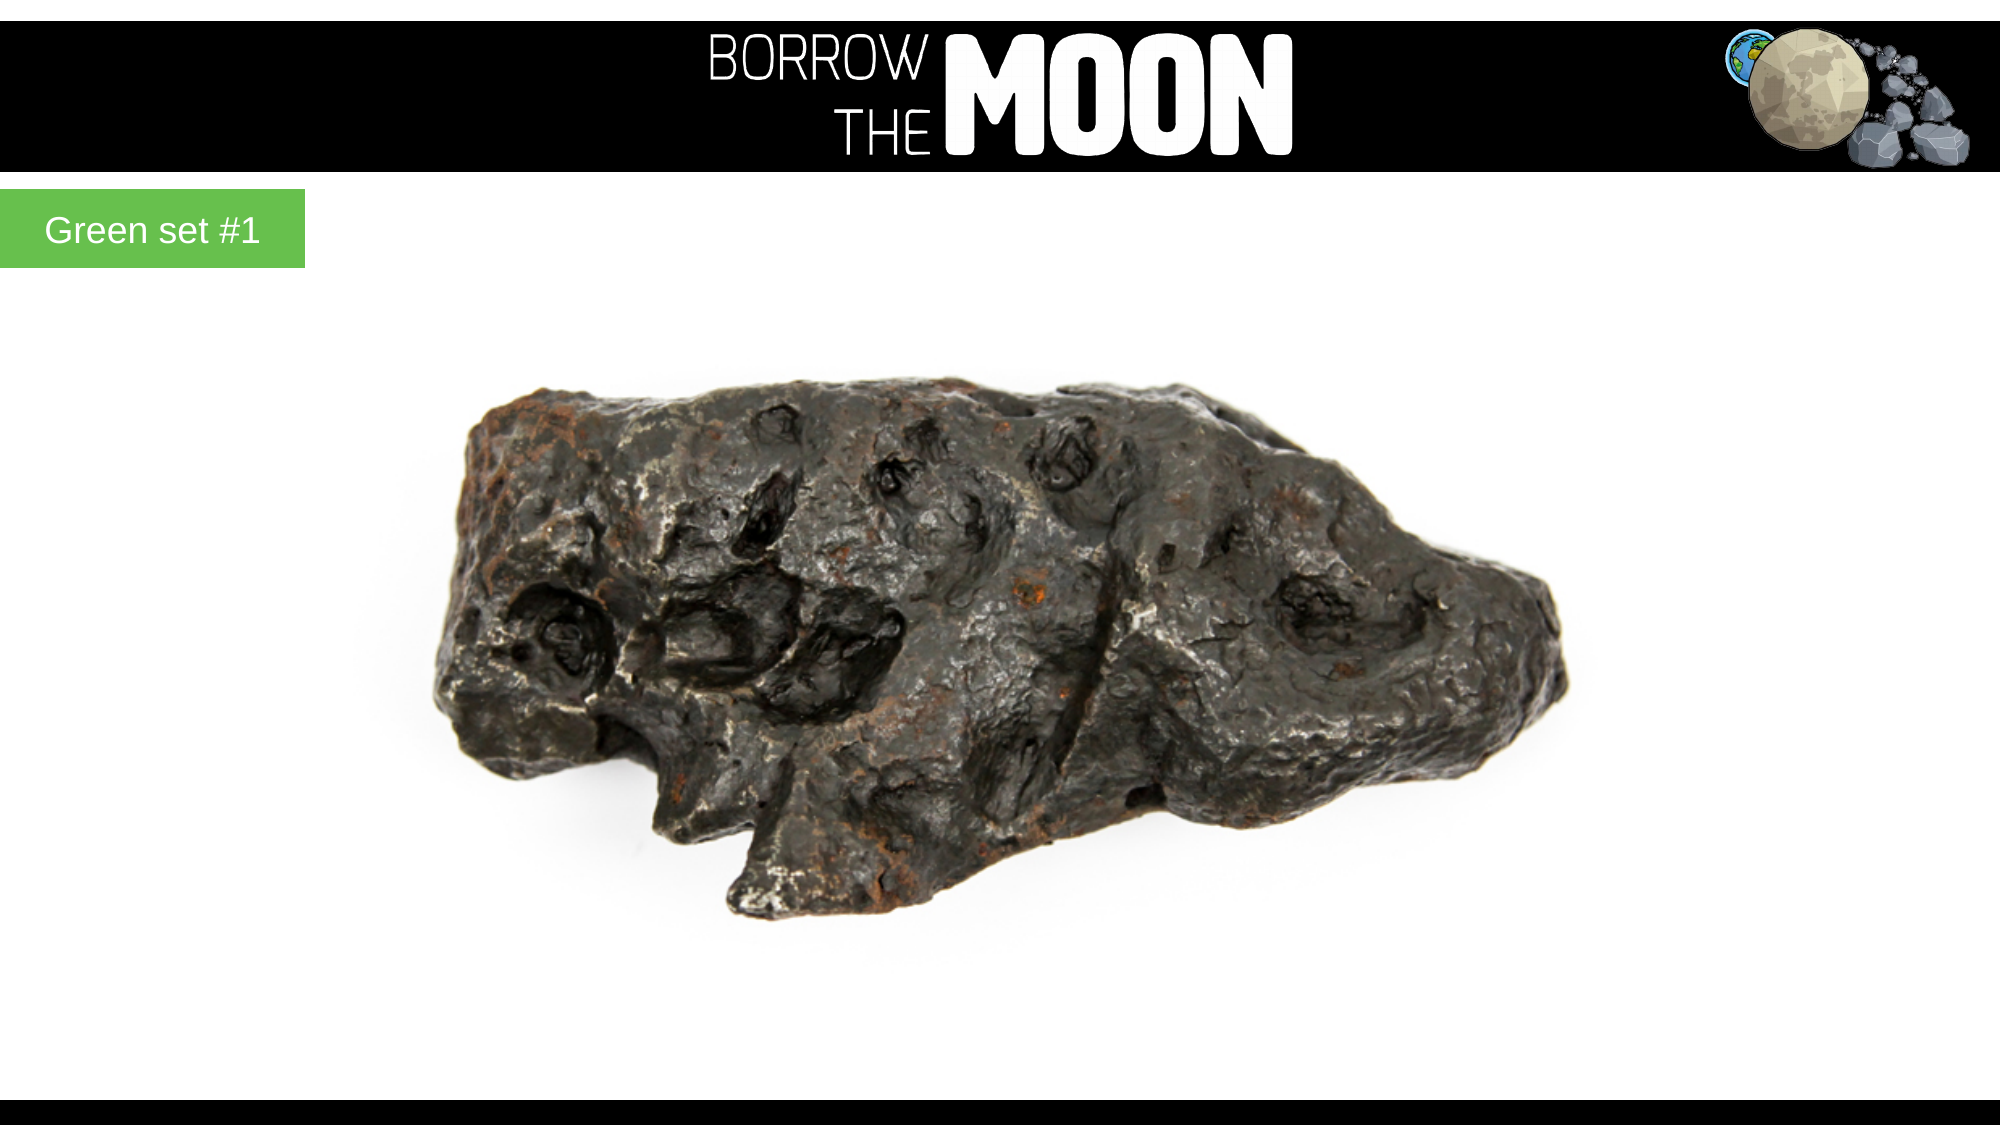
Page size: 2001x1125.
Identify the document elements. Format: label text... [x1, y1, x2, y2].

picture [315, 178, 1685, 1091]
text_box Green set #1 [0, 189, 305, 268]
